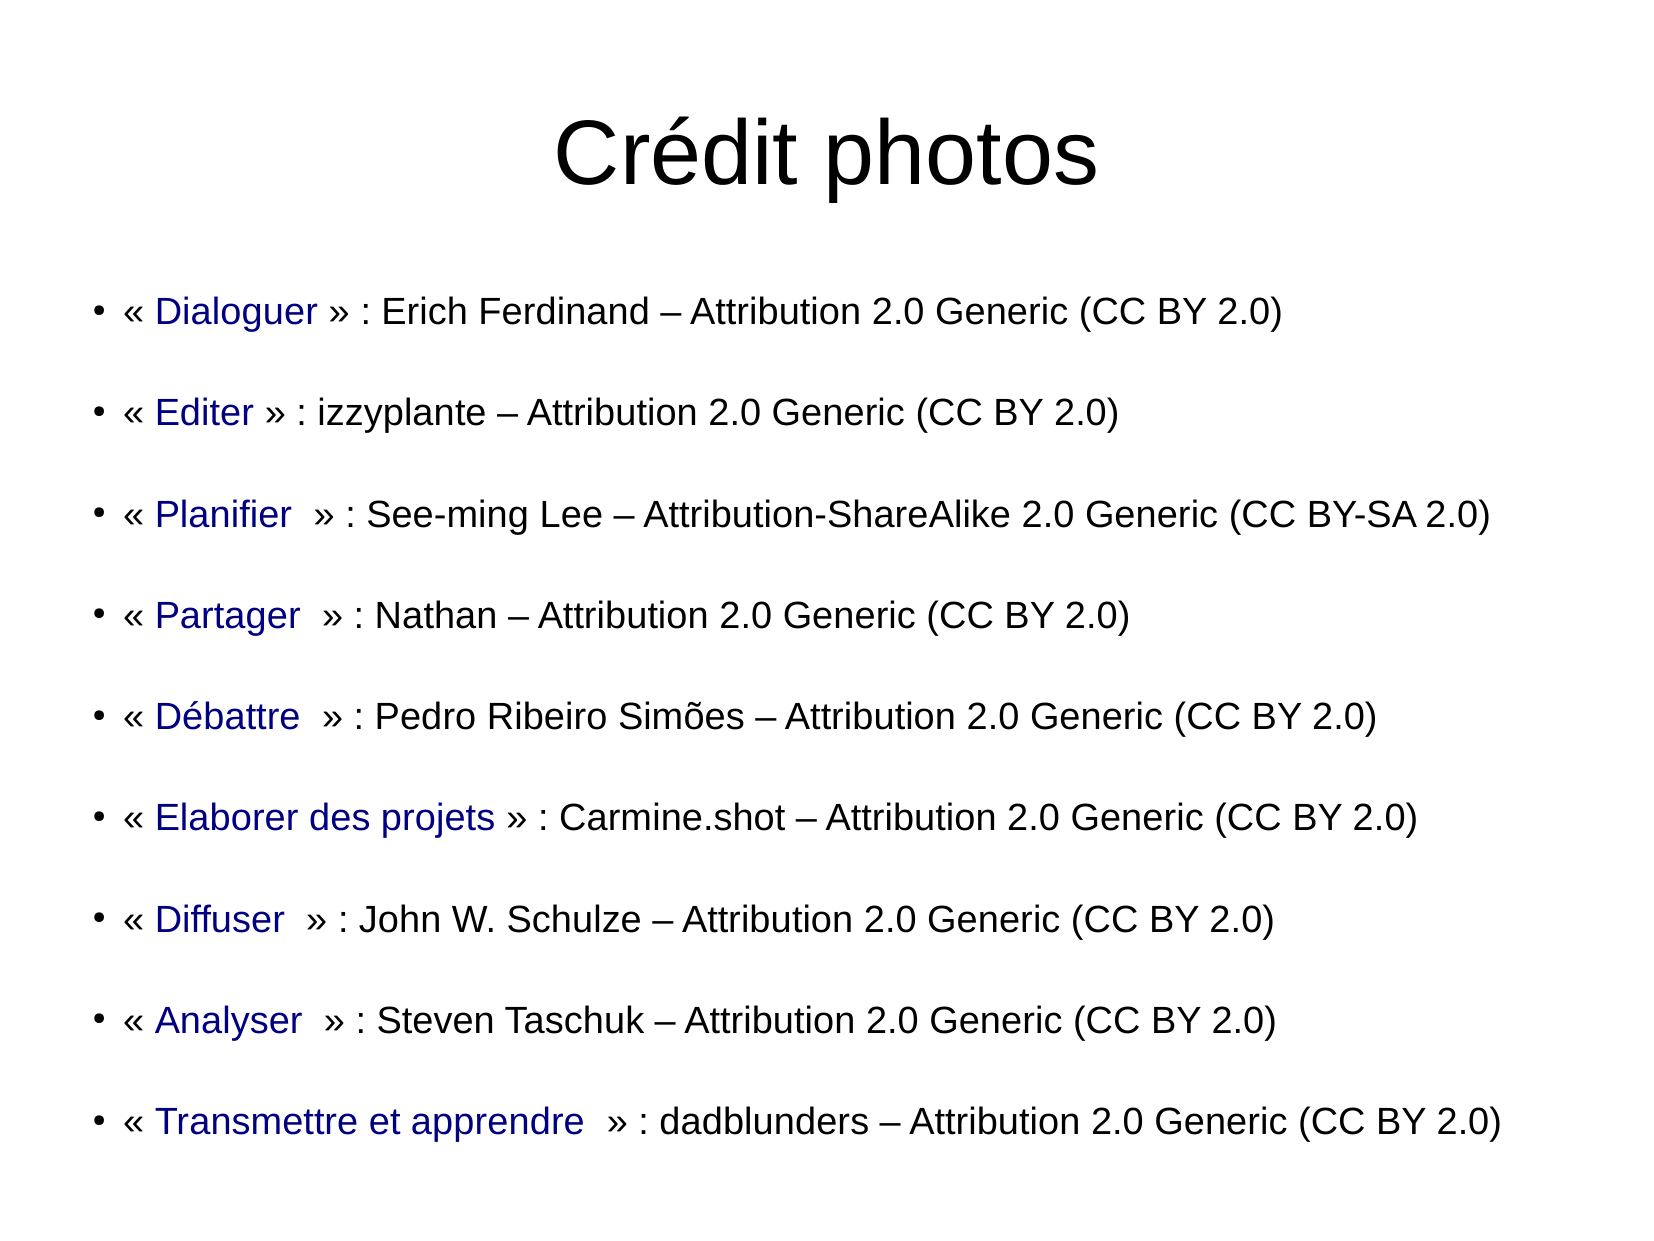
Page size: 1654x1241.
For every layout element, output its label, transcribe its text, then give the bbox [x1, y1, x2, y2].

list « Dialoguer » : Erich Ferdinand – Attribution 2.0 Generic (CC BY 2.0) « Editer » : izzyplante – Attribution 2.0 Generic (CC BY 2.0) « Planifier » : See-ming Lee – Attribution-ShareAlike 2.0 Generic (CC BY-SA 2.0) « Partager » : Nathan – Attribution 2.0 Generic (CC BY 2.0) « Débattre » : Pedro Ribeiro Simões – Attribution 2.0 Generic (CC BY 2.0) « Elaborer des projets » : Carmine.shot – Attribution 2.0 Generic (CC BY 2.0) « Diffuser » : John W. Schulze – Attribution 2.0 Generic (CC BY 2.0) « Analyser » : Steven Taschuk – Attribution 2.0 Generic (CC BY 2.0) « Transmettre et apprendre » : dadblunders – Attribution 2.0 Generic (CC BY 2.0) [82, 290, 1571, 1158]
title Crédit photos [82, 49, 1571, 257]
